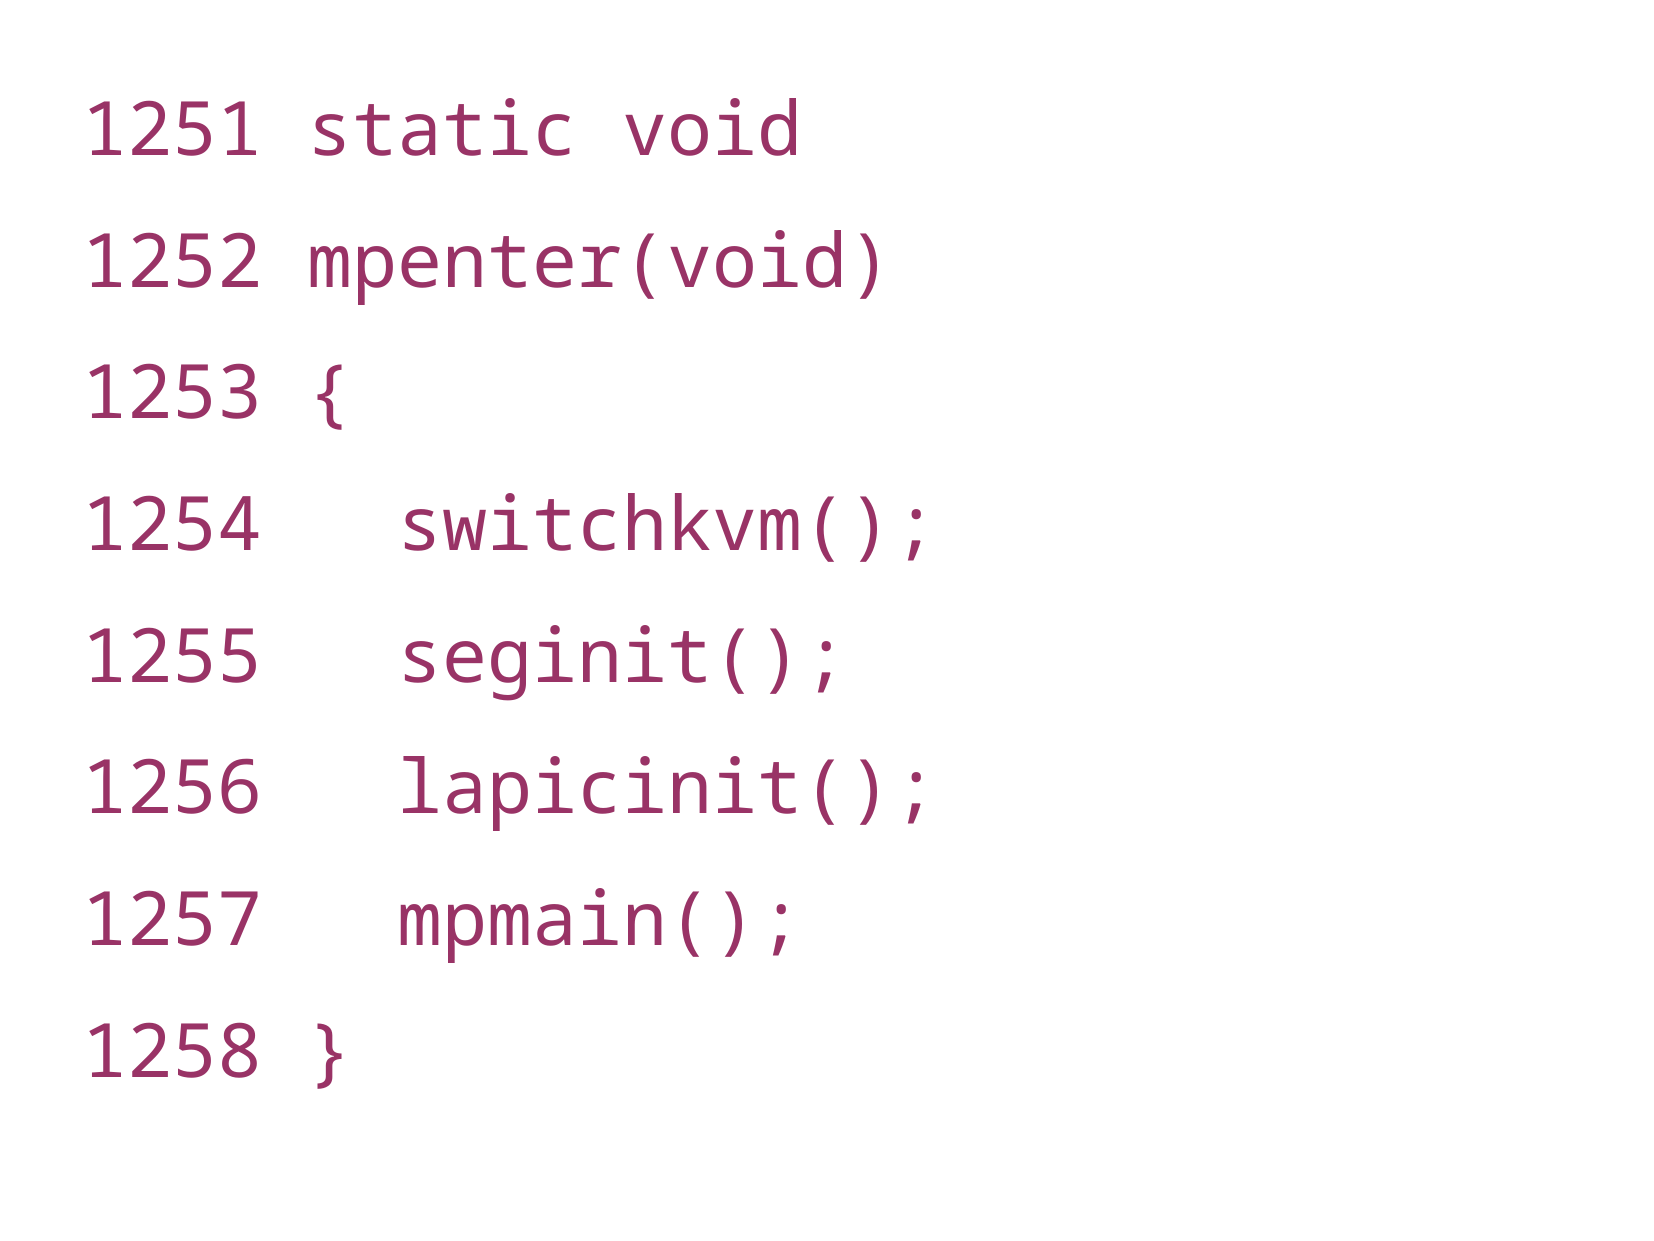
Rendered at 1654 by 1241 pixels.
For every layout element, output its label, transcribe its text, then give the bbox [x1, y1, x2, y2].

list 1251 static void 1252 mpenter(void) 1253 { 1254 switchkvm(); 1255 seginit(); 1256 lapicinit(); 1257 mpmain(); 1258 } [82, 75, 1571, 1163]
